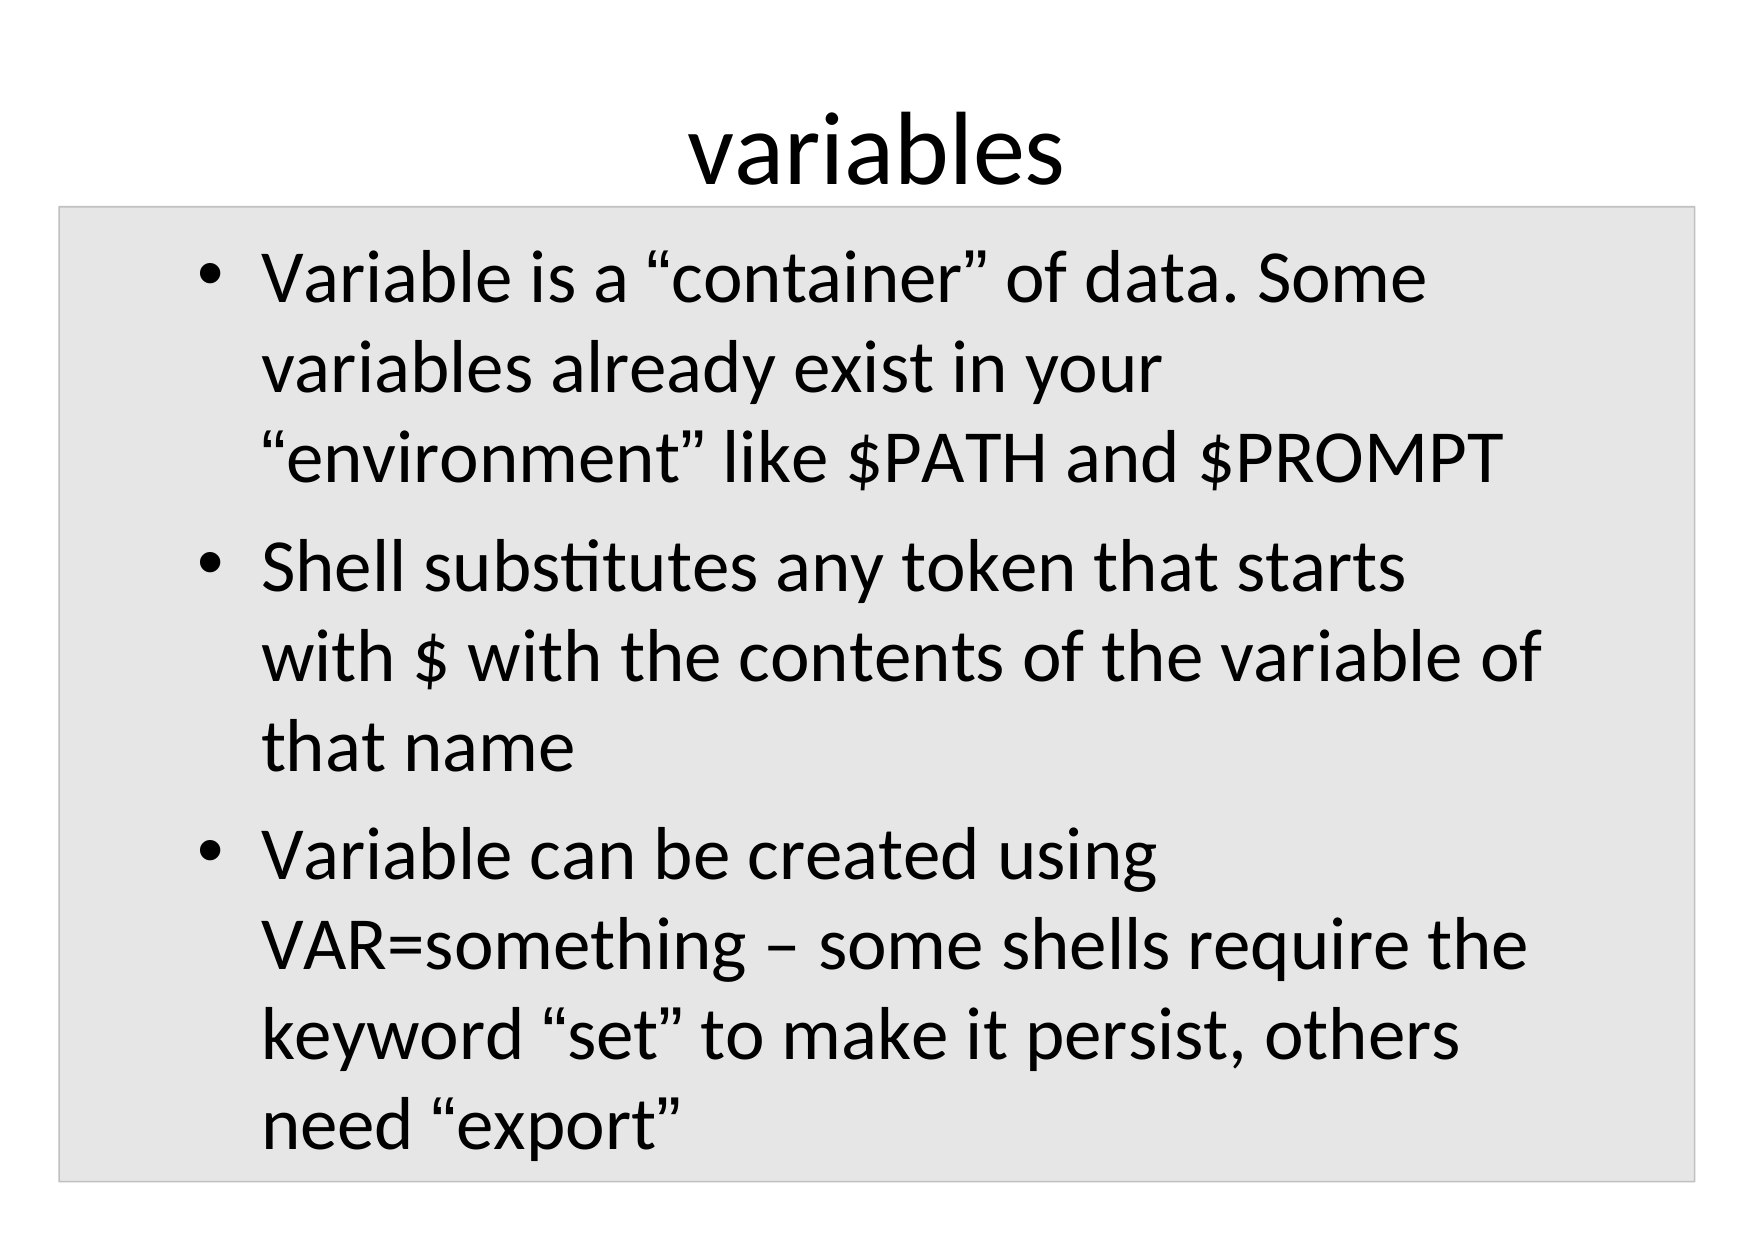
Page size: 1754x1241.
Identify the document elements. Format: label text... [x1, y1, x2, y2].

title variables [59, 1, 1695, 283]
text_box [59, 283, 1695, 1182]
list Variable is a “container” of data. Some variables already exist in your “environment” like $PATH and $PROMPT Shell substitutes any token that starts with $ with the contents of the variable of that name Variable can be created using VAR=something – some shells require the keyword “set” to make it persist, others need “export” [179, 218, 1577, 1177]
